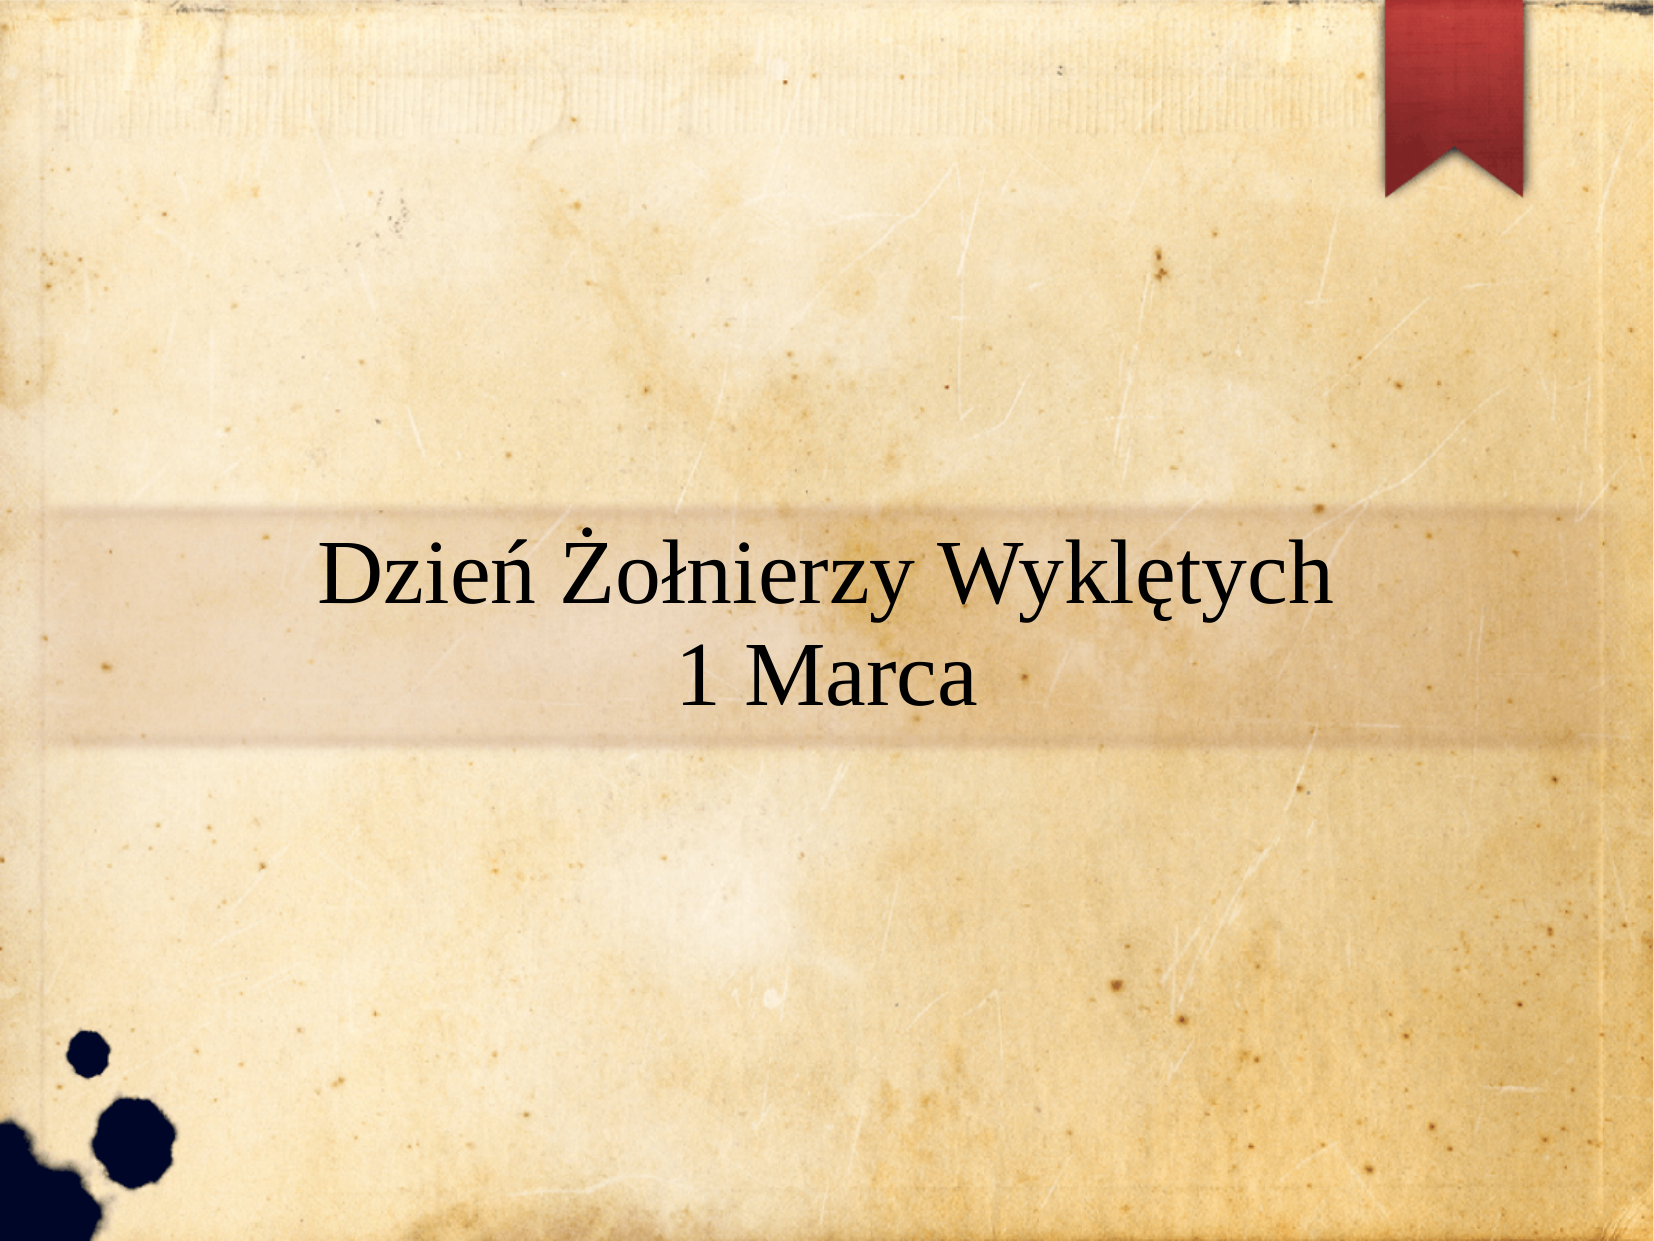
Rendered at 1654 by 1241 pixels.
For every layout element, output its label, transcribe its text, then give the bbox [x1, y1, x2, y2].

title Dzień Żołnierzy Wyklętych 1 Marca [82, 519, 1571, 727]
picture [0, 0, 1654, 1241]
